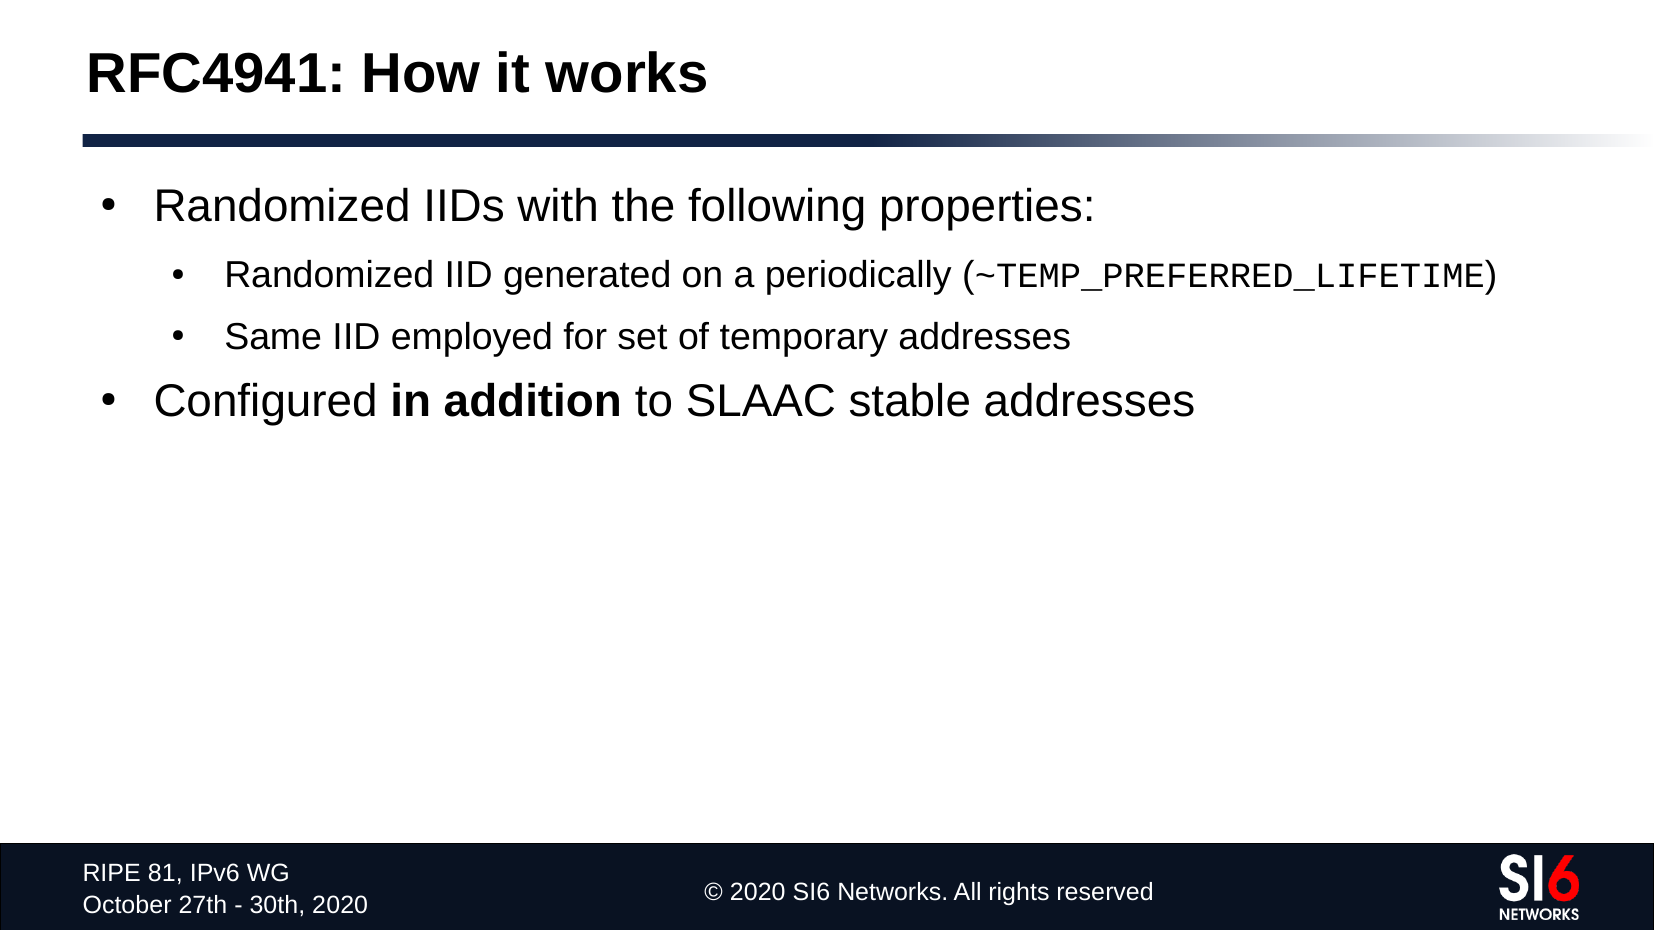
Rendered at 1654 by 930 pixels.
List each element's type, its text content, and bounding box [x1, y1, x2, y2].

list Randomized IIDs with the following properties: Randomized IID generated on a periodically (~TEMP_PREFERRED_LIFETIME) Same IID employed for set of temporary addresses Configured in addition to SLAAC stable addresses [82, 179, 1571, 794]
picture [1499, 854, 1579, 920]
title RFC4941: How it works [86, 22, 1575, 124]
